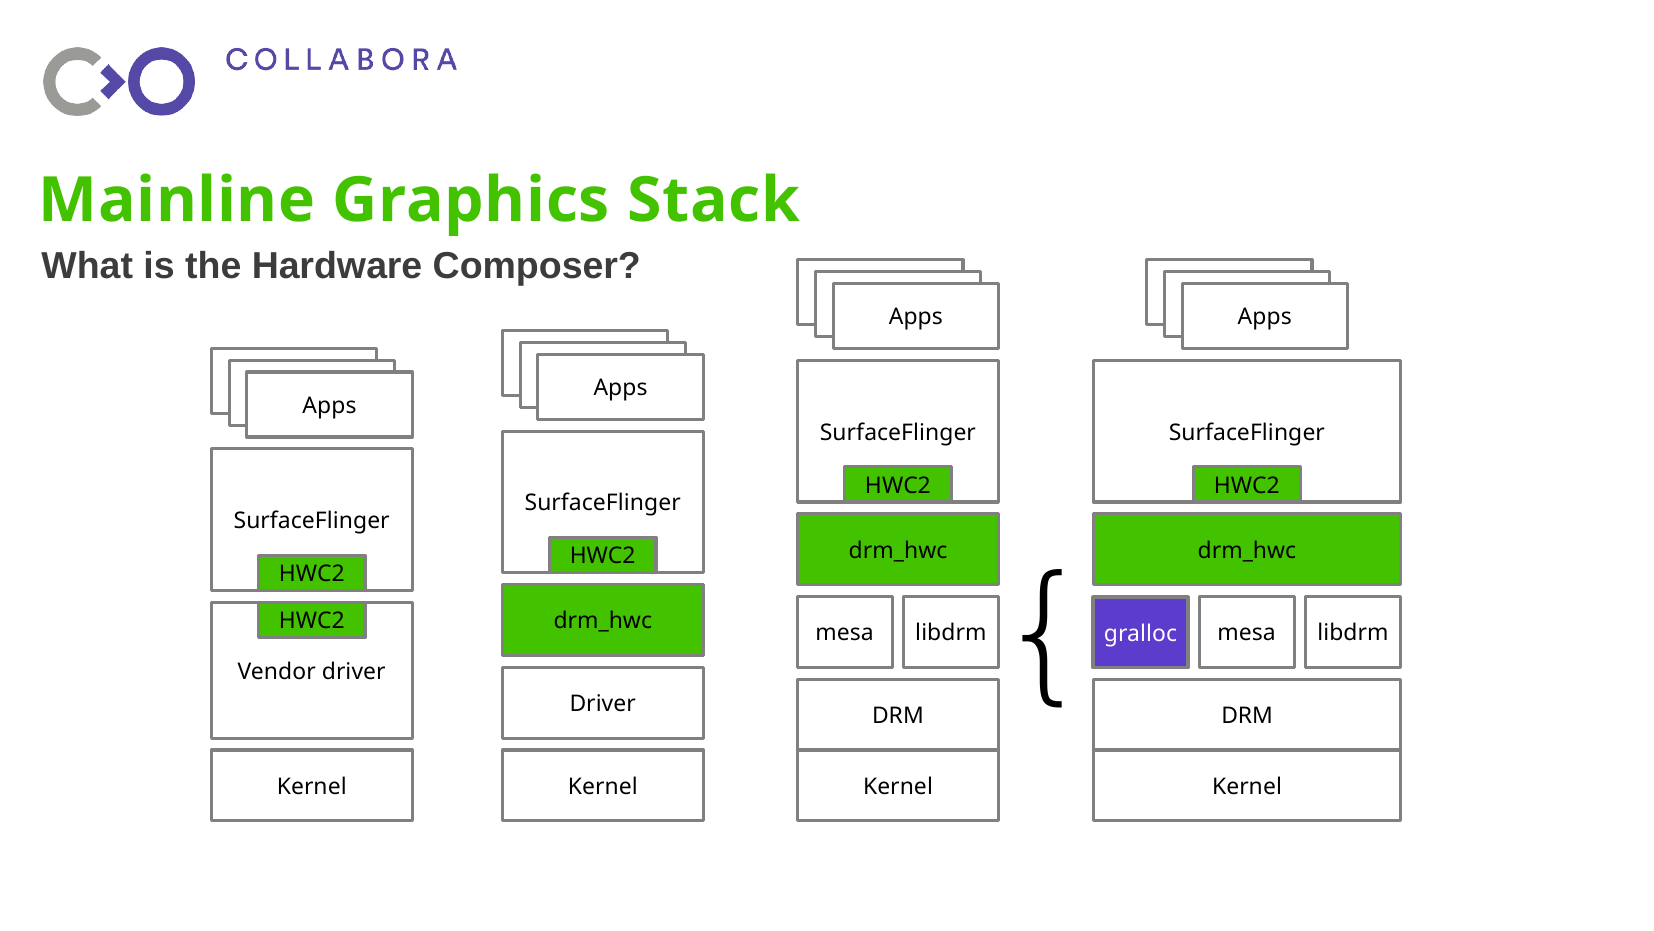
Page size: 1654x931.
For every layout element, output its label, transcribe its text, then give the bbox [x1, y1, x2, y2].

text_box HWC2 [549, 537, 657, 573]
text_box [502, 330, 686, 408]
text_box DRM [797, 679, 982, 751]
text_box Driver [502, 667, 704, 739]
text_box Apps [246, 372, 413, 438]
title Mainline Graphics Stack [38, 159, 1614, 216]
text_box What is the Hardware Composer? [41, 240, 1614, 290]
text_box HWC2 [258, 555, 366, 591]
text_box SurfaceFlinger [502, 431, 704, 573]
text_box Apps [537, 354, 704, 420]
text_box drm_hwc [1093, 513, 1401, 585]
text_box [211, 348, 395, 426]
text_box mesa [1199, 596, 1295, 668]
picture [43, 47, 457, 116]
text_box drm_hwc [502, 584, 704, 656]
text_box Apps [833, 290, 999, 349]
text_box SurfaceFlinger [797, 360, 999, 502]
text_box Apps [1182, 283, 1348, 349]
text_box Kernel [211, 750, 413, 821]
text_box [1146, 259, 1330, 337]
text_box drm_hwc [797, 513, 999, 585]
text_box Vendor driver [211, 602, 413, 739]
text_box SurfaceFlinger [211, 448, 413, 591]
text_box Kernel [797, 751, 999, 821]
text_box SurfaceFlinger [1093, 360, 1401, 502]
text_box Kernel [1093, 751, 1401, 821]
text_box libdrm [1305, 596, 1401, 668]
text_box libdrm [903, 596, 982, 668]
text_box HWC2 [844, 466, 952, 502]
text_box [797, 290, 833, 337]
text_box Kernel [502, 750, 704, 821]
text_box HWC2 [1193, 466, 1301, 502]
text_box { [982, 537, 1140, 785]
text_box DRM [1093, 679, 1401, 751]
text_box gralloc [1093, 596, 1188, 668]
text_box mesa [797, 596, 893, 668]
text_box HWC2 [258, 602, 366, 638]
